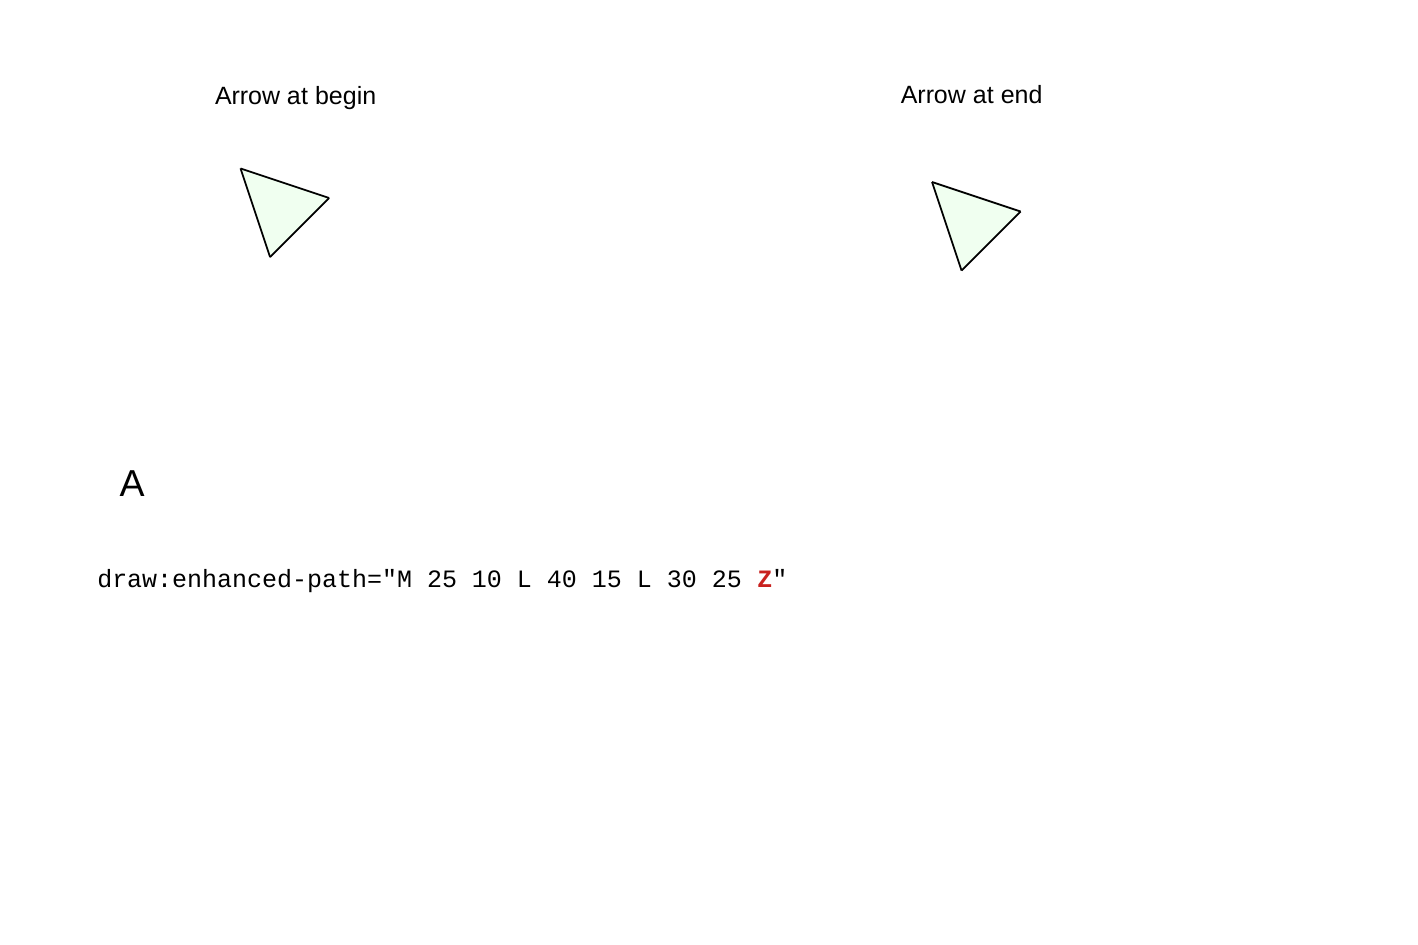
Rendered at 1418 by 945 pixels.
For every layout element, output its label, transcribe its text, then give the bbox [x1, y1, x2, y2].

text_box Arrow at end [886, 61, 1069, 119]
text_box [240, 168, 330, 258]
text_box A [104, 454, 160, 512]
text_box draw:enhanced-path="M 25 10 L 40 15 L 30 25 Z" [82, 559, 869, 613]
text_box [932, 182, 1021, 271]
text_box Arrow at begin [200, 63, 403, 120]
